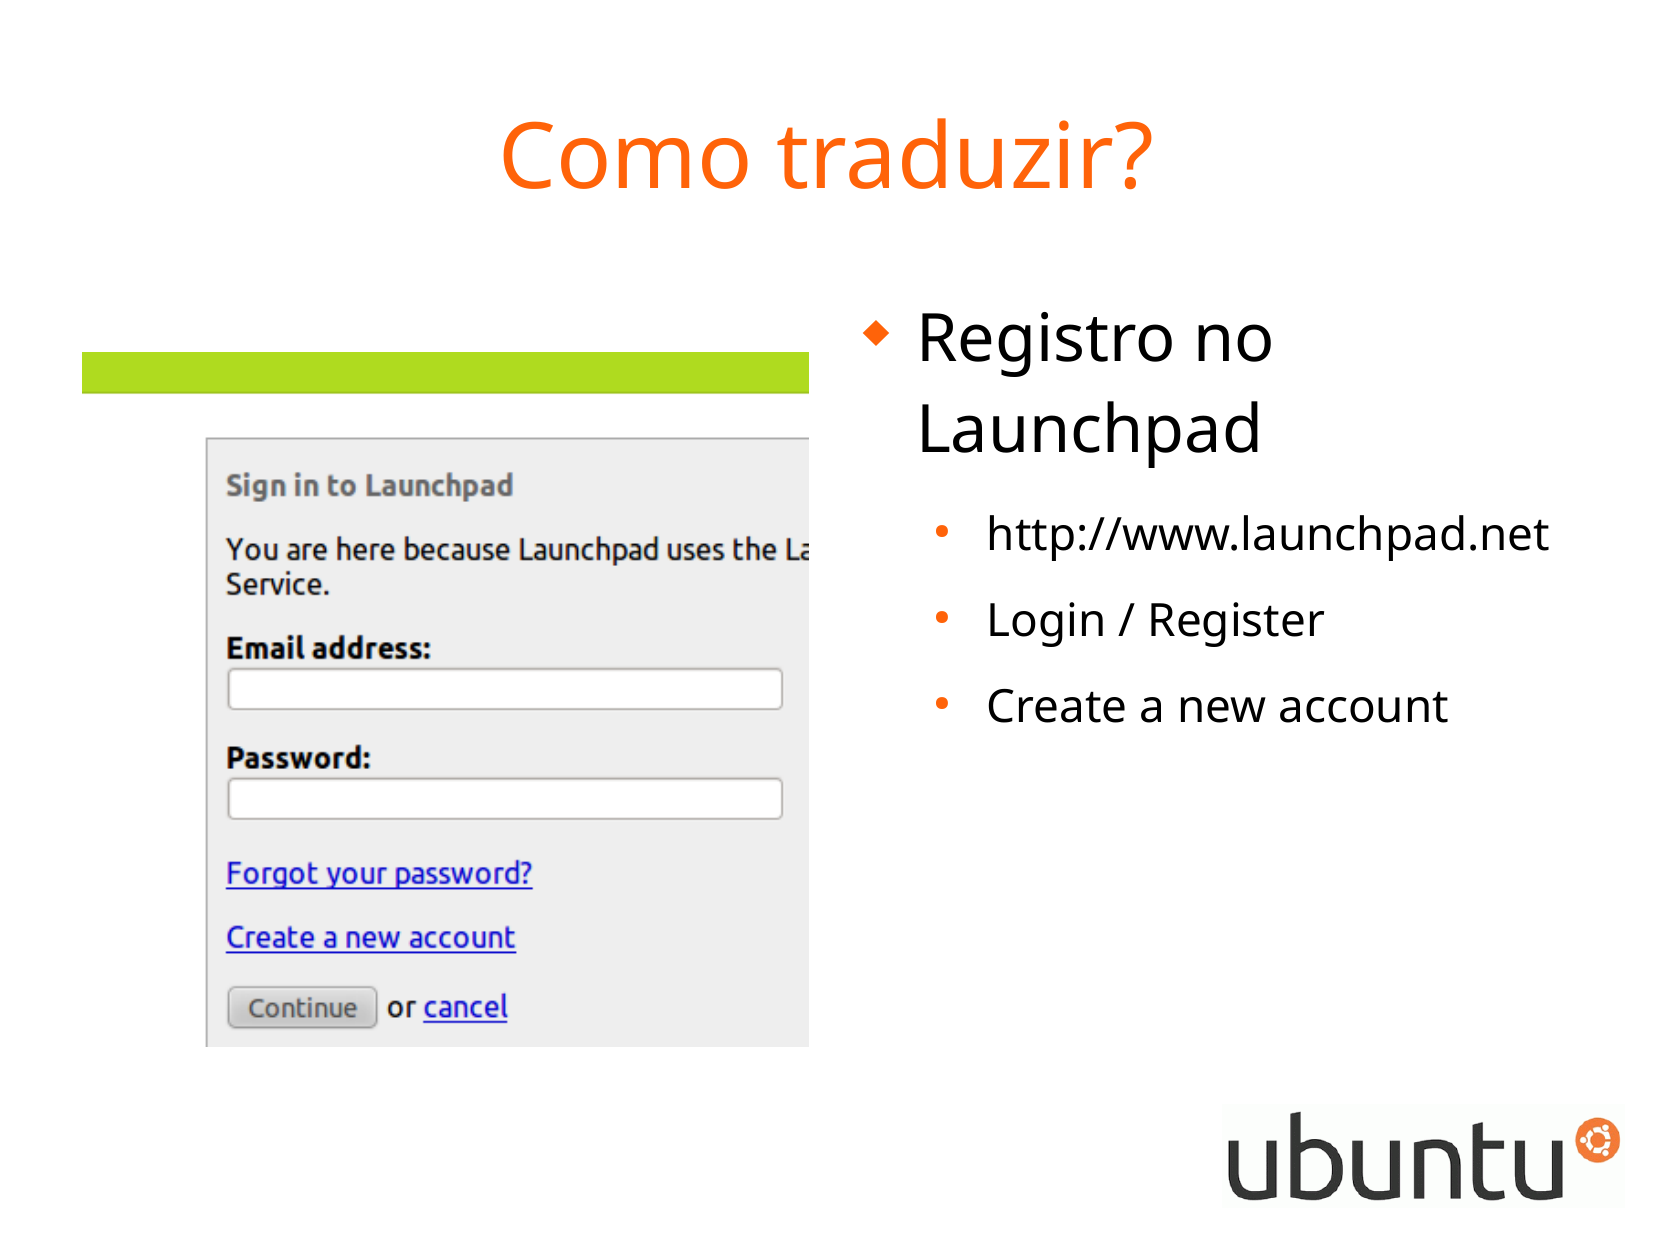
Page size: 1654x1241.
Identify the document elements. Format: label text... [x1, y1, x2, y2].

picture [82, 352, 809, 1047]
title Como traduzir? [82, 49, 1571, 257]
picture [1222, 1104, 1625, 1208]
list Registro no Launchpad http://www.launchpad.net Login / Register Create a new account [845, 290, 1572, 1109]
